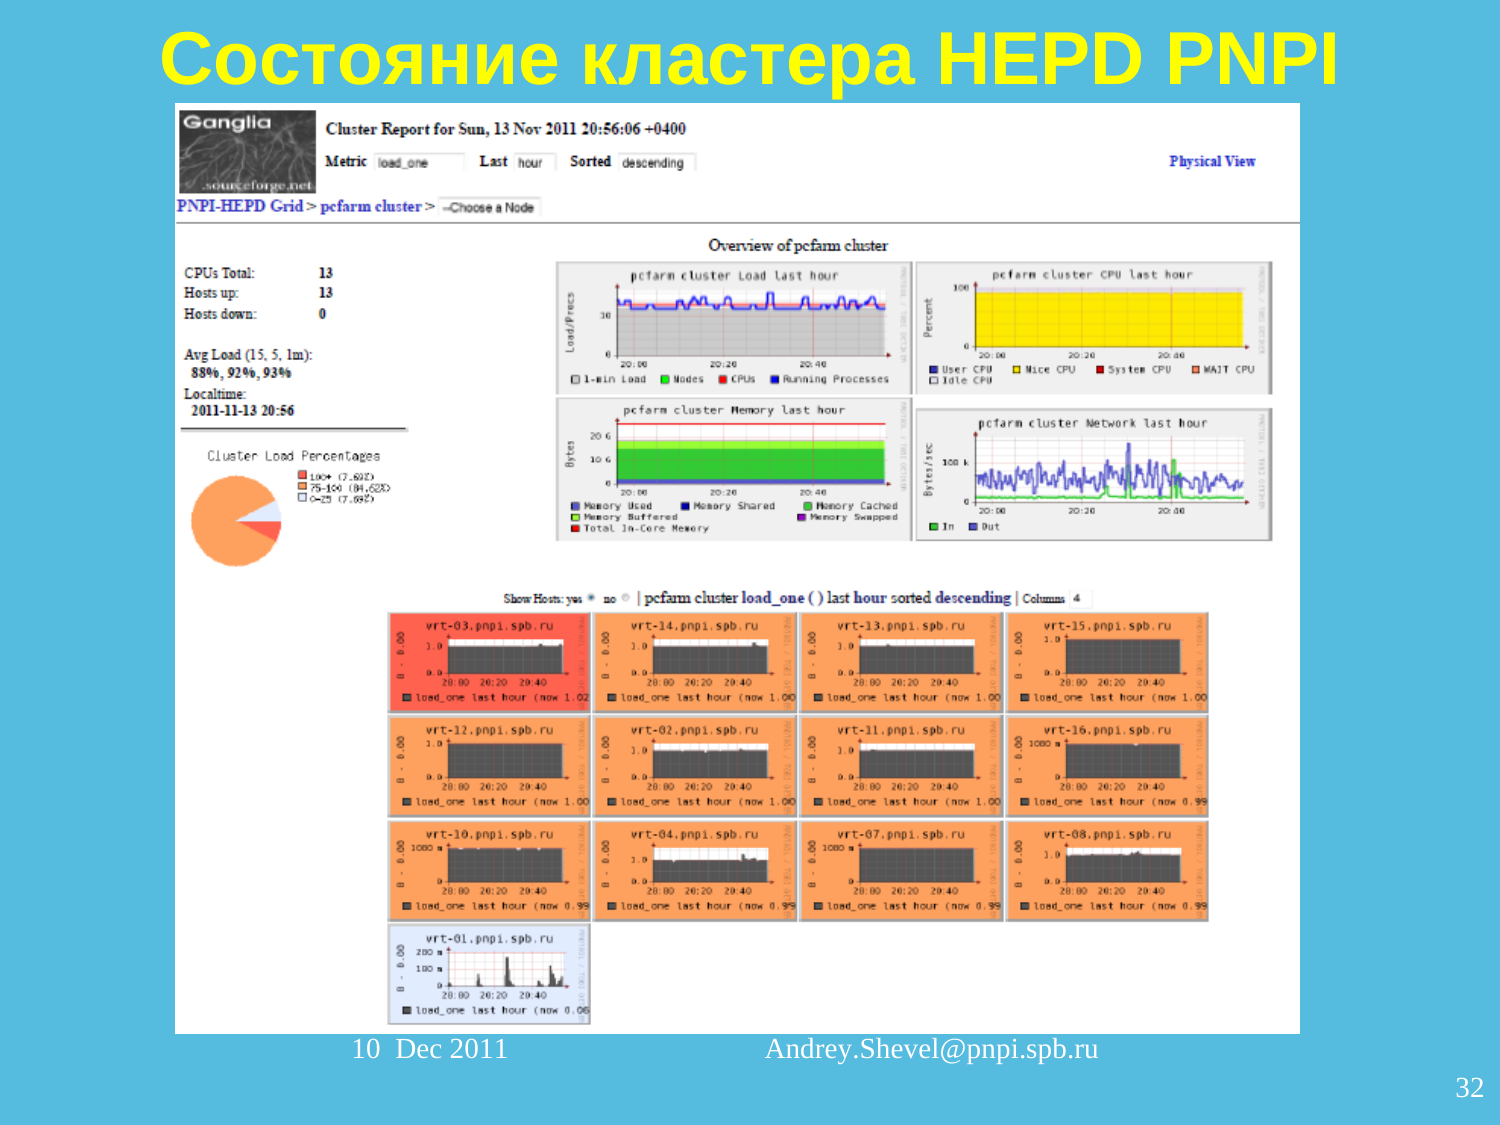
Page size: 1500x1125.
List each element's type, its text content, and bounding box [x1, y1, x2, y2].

picture [175, 103, 1300, 1034]
title Состояние кластера HEPD PNPI [112, 0, 1388, 119]
